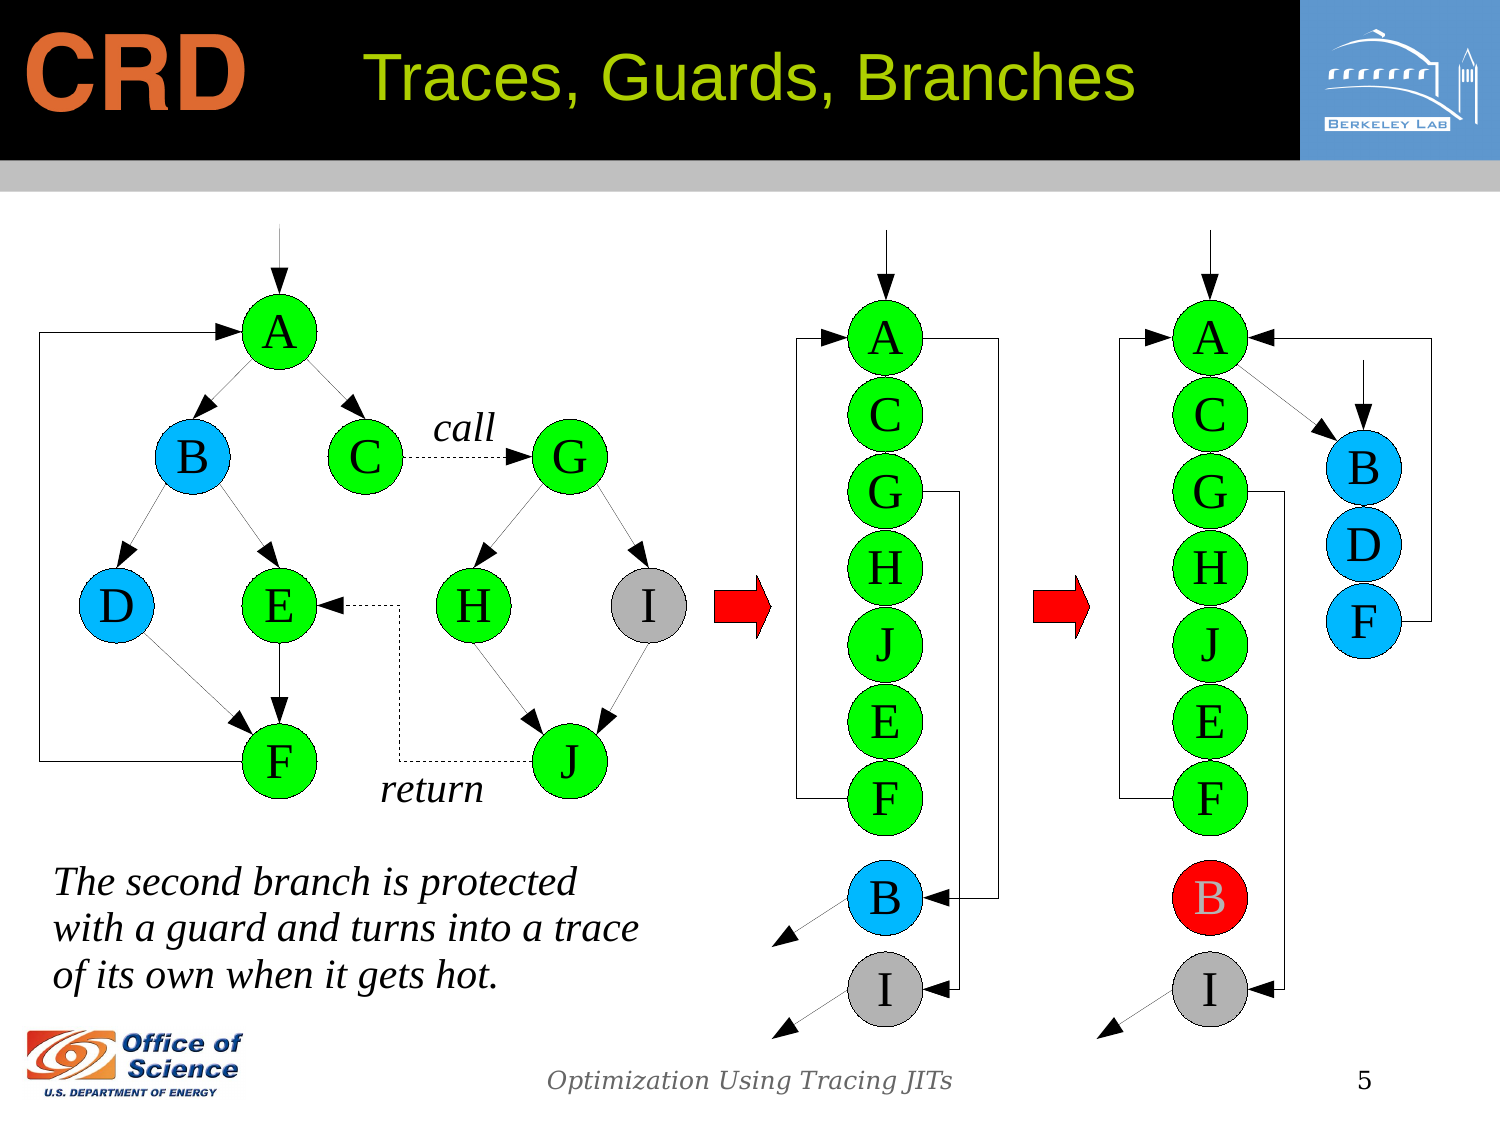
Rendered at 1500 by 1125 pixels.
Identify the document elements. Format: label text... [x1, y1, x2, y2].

text_box G [847, 453, 923, 529]
text_box G [532, 419, 608, 495]
text_box H [436, 568, 512, 644]
text_box return [379, 764, 498, 813]
picture [1300, 0, 1500, 160]
text_box B [847, 860, 923, 936]
text_box I [1172, 951, 1248, 1027]
text_box A [242, 294, 318, 370]
text_box J [1172, 607, 1248, 683]
text_box [1033, 575, 1090, 639]
text_box F [1326, 583, 1402, 659]
text_box H [847, 530, 923, 606]
text_box G [1172, 453, 1248, 529]
text_box C [327, 419, 404, 495]
text_box E [1172, 684, 1248, 760]
text_box F [241, 723, 318, 799]
text_box C [1172, 376, 1248, 453]
text_box H [1172, 530, 1248, 606]
text_box [714, 575, 772, 639]
text_box B [1172, 860, 1248, 936]
text_box call [433, 404, 512, 453]
text_box I [847, 951, 923, 1027]
text_box E [241, 568, 317, 644]
text_box B [155, 419, 231, 495]
text_box D [79, 568, 155, 644]
text_box The second branch is protected with a guard and turns into a trace of its own when it gets hot. [52, 858, 652, 1003]
text_box B [1326, 430, 1402, 506]
text_box E [847, 684, 923, 760]
text_box D [1326, 506, 1402, 582]
text_box C [847, 376, 923, 453]
picture [22, 1026, 246, 1100]
text_box J [847, 607, 923, 683]
text_box F [847, 760, 923, 836]
picture [0, 0, 266, 149]
text_box J [532, 723, 608, 799]
text_box A [847, 300, 923, 376]
text_box F [1172, 760, 1248, 836]
text_box I [611, 567, 687, 644]
text_box A [1172, 300, 1248, 376]
title Traces, Guards, Branches [306, 0, 1194, 156]
